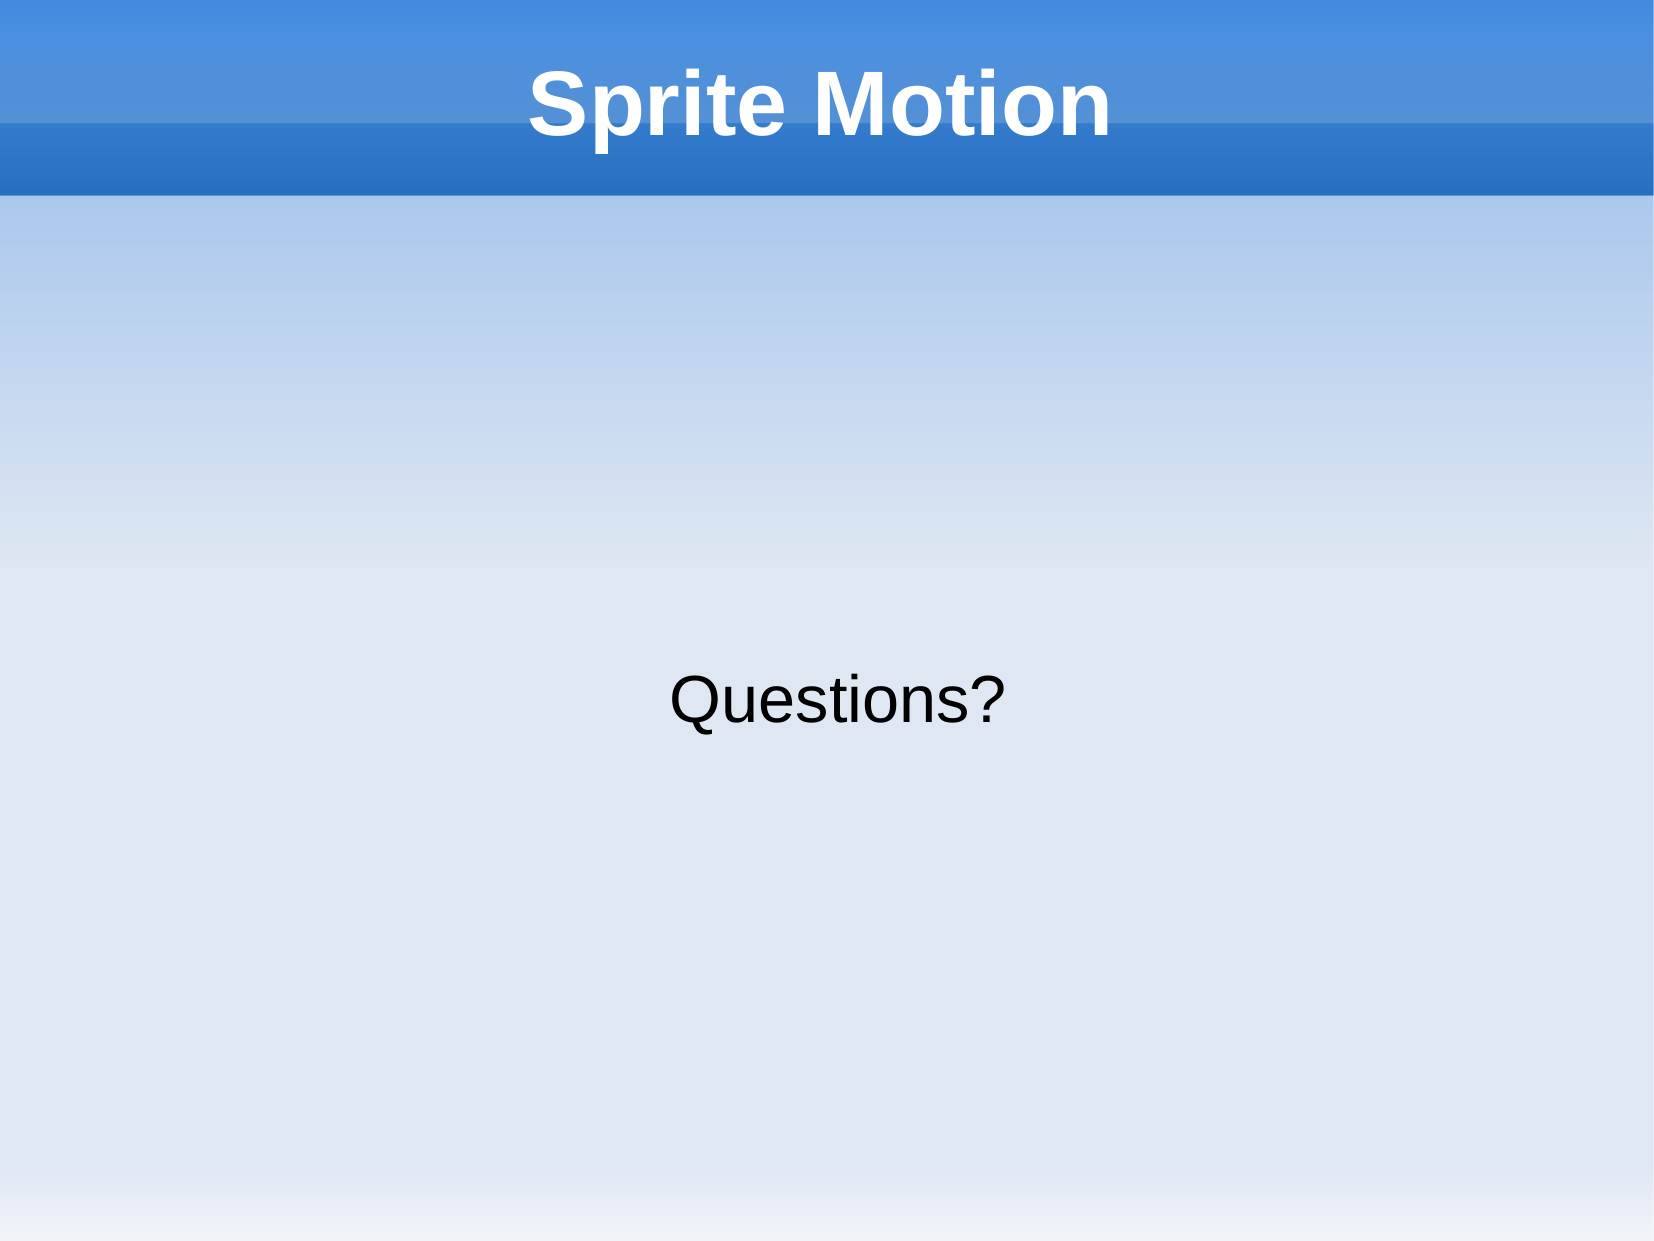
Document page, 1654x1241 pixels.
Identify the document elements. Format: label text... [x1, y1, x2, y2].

picture [0, 0, 1654, 1241]
subtitle Questions? [82, 290, 1571, 1109]
title Sprite Motion [76, 0, 1565, 208]
